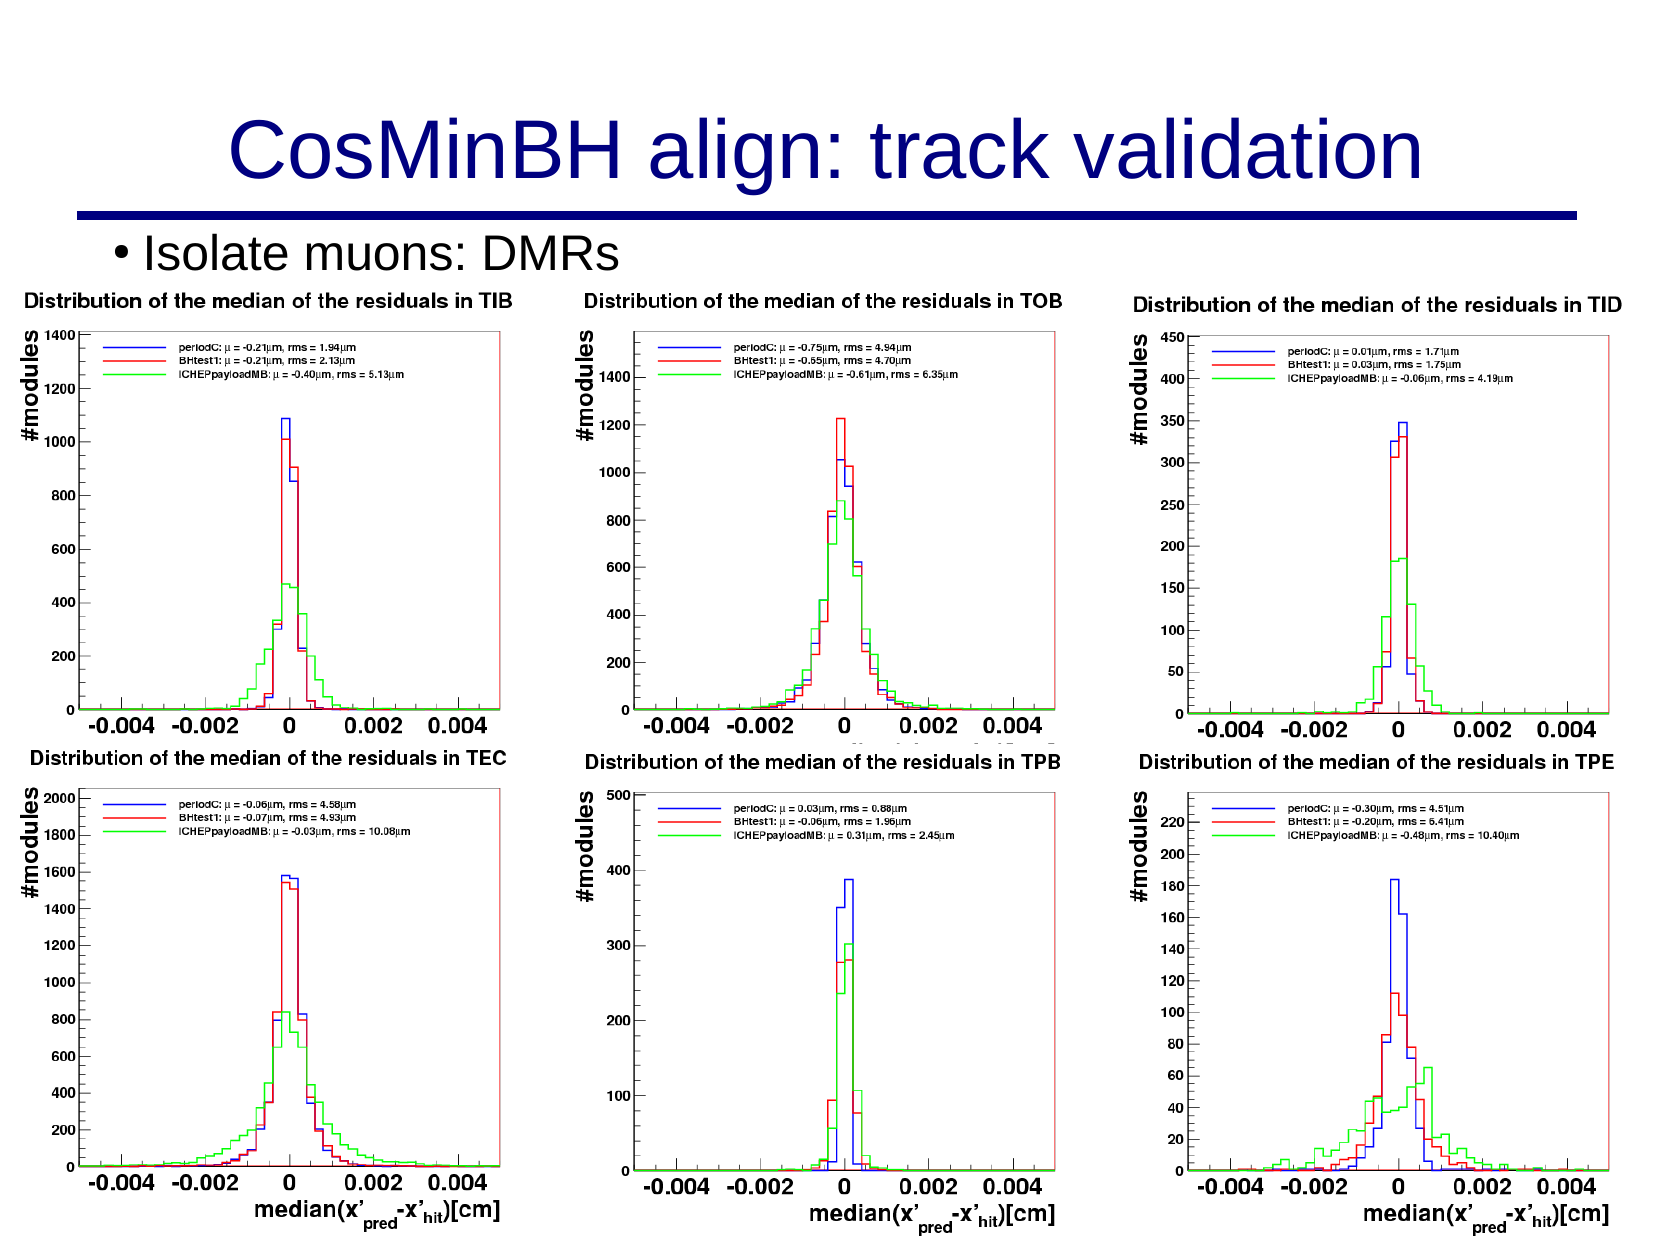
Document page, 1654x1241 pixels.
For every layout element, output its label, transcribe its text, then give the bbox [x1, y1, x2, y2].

title CosMinBH align: track validation [82, 75, 1571, 226]
picture [555, 280, 1081, 1241]
picture [0, 280, 526, 1241]
picture [1109, 284, 1635, 1241]
list Isolate muons: DMRs [94, 225, 1583, 1094]
